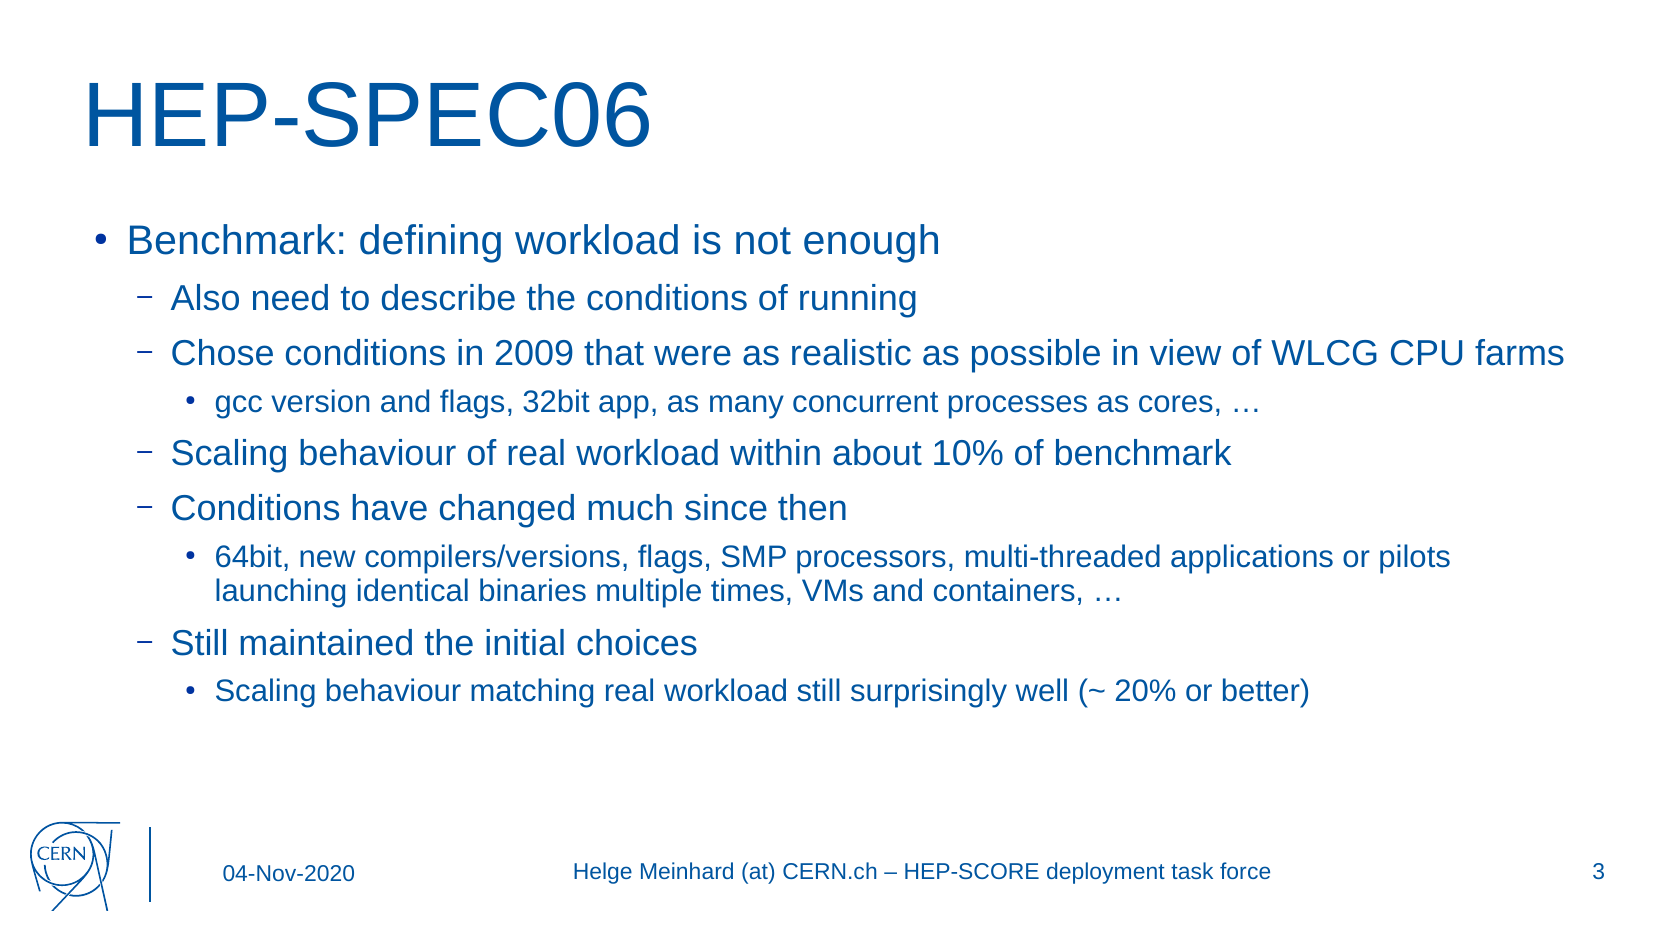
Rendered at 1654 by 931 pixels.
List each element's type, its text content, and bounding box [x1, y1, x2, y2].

list Benchmark: defining workload is not enough Also need to describe the conditions of running Chose conditions in 2009 that were as realistic as possible in view of WLCG CPU farms gcc version and flags, 32bit app, as many concurrent processes as cores, … Scaling behaviour of real workload within about 10% of benchmark Conditions have changed much since then 64bit, new compilers/versions, flags, SMP processors, multi-threaded applications or pilots launching identical binaries multiple times, VMs and containers, … Still maintained the initial choices Scaling behaviour matching real workload still surprisingly well (~ 20% or better) [82, 217, 1571, 757]
title HEP-SPEC06 [82, 37, 1571, 193]
